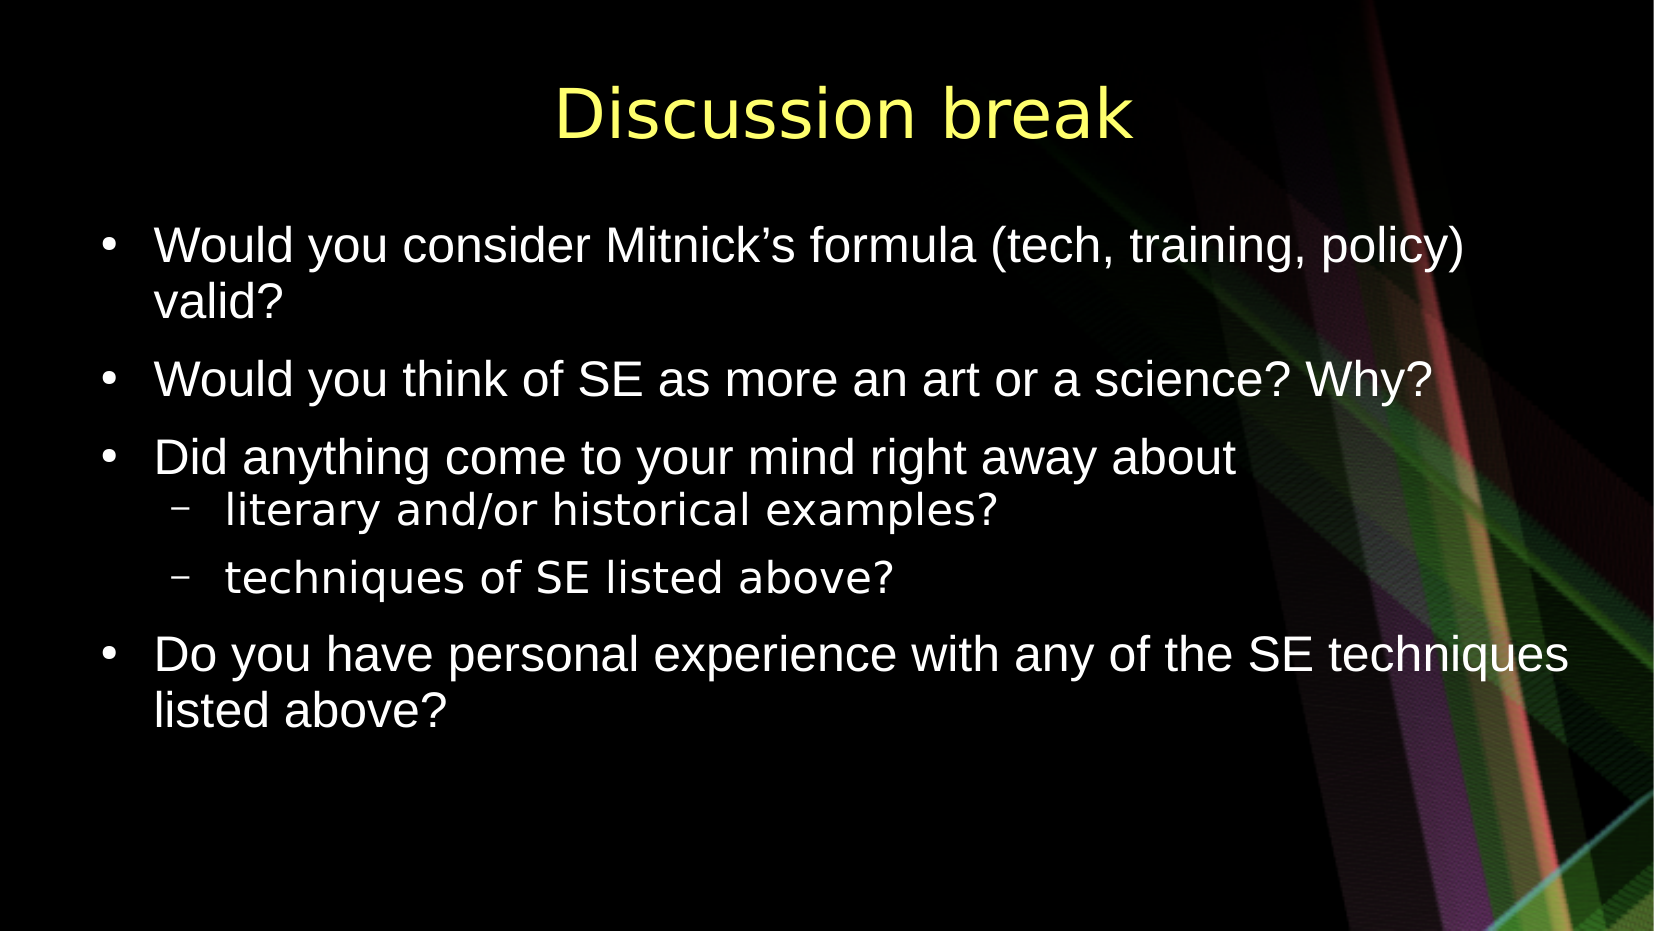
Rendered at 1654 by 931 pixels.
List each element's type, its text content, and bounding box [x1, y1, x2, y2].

picture [0, 0, 1654, 931]
list Would you consider Mitnick’s formula (tech, training, policy) valid? Would you think of SE as more an art or a science? Why? Did anything come to your mind right away about literary and/or historical examples? techniques of SE listed above? Do you have personal experience with any of the SE techniques listed above? [82, 217, 1607, 898]
title Discussion break [82, 37, 1607, 193]
